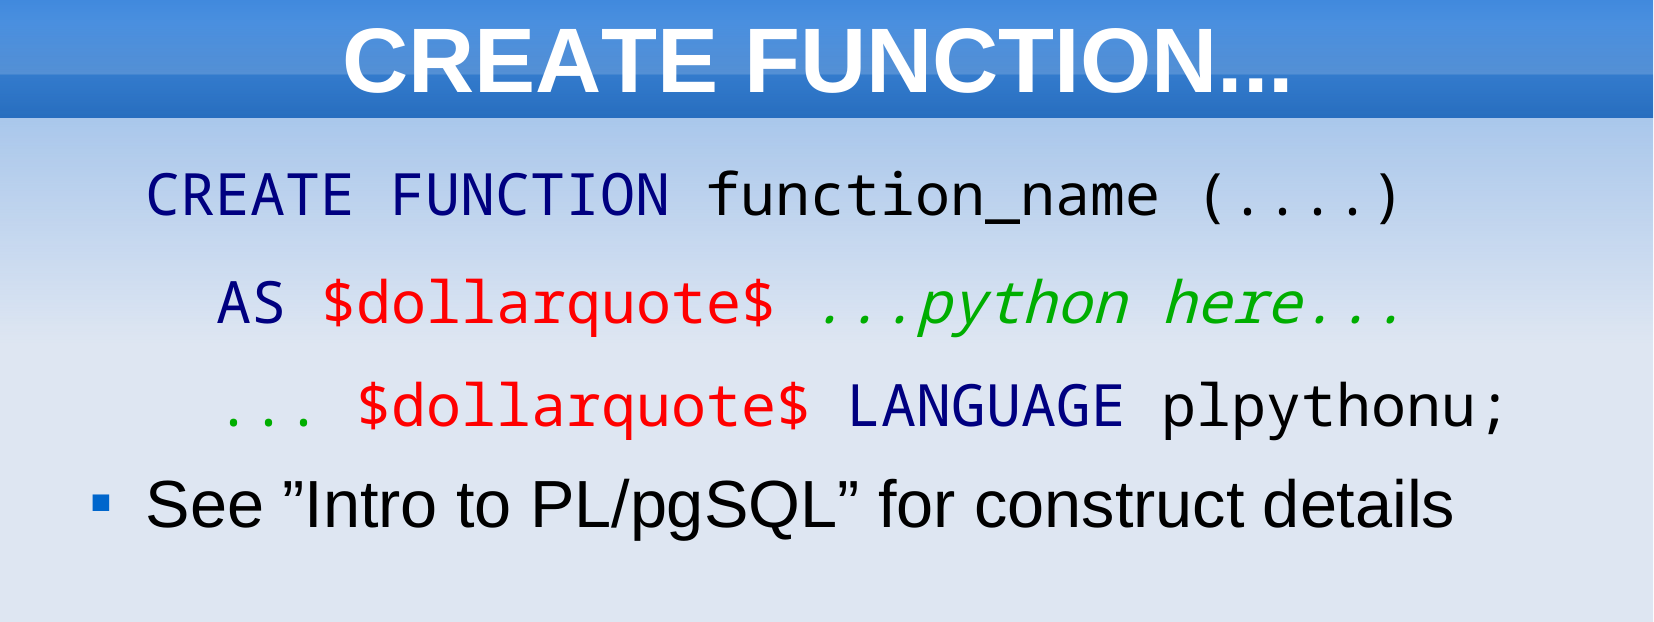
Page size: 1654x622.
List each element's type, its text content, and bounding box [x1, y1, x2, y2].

title CREATE FUNCTION... [75, 1, 1563, 120]
picture [0, 0, 1654, 622]
list CREATE FUNCTION function_name (....) AS $dollarquote$ ...python here... ... $dollarquote$ LANGUAGE plpythonu; See ”Intro to PL/pgSQL” for construct details [75, 152, 1563, 548]
